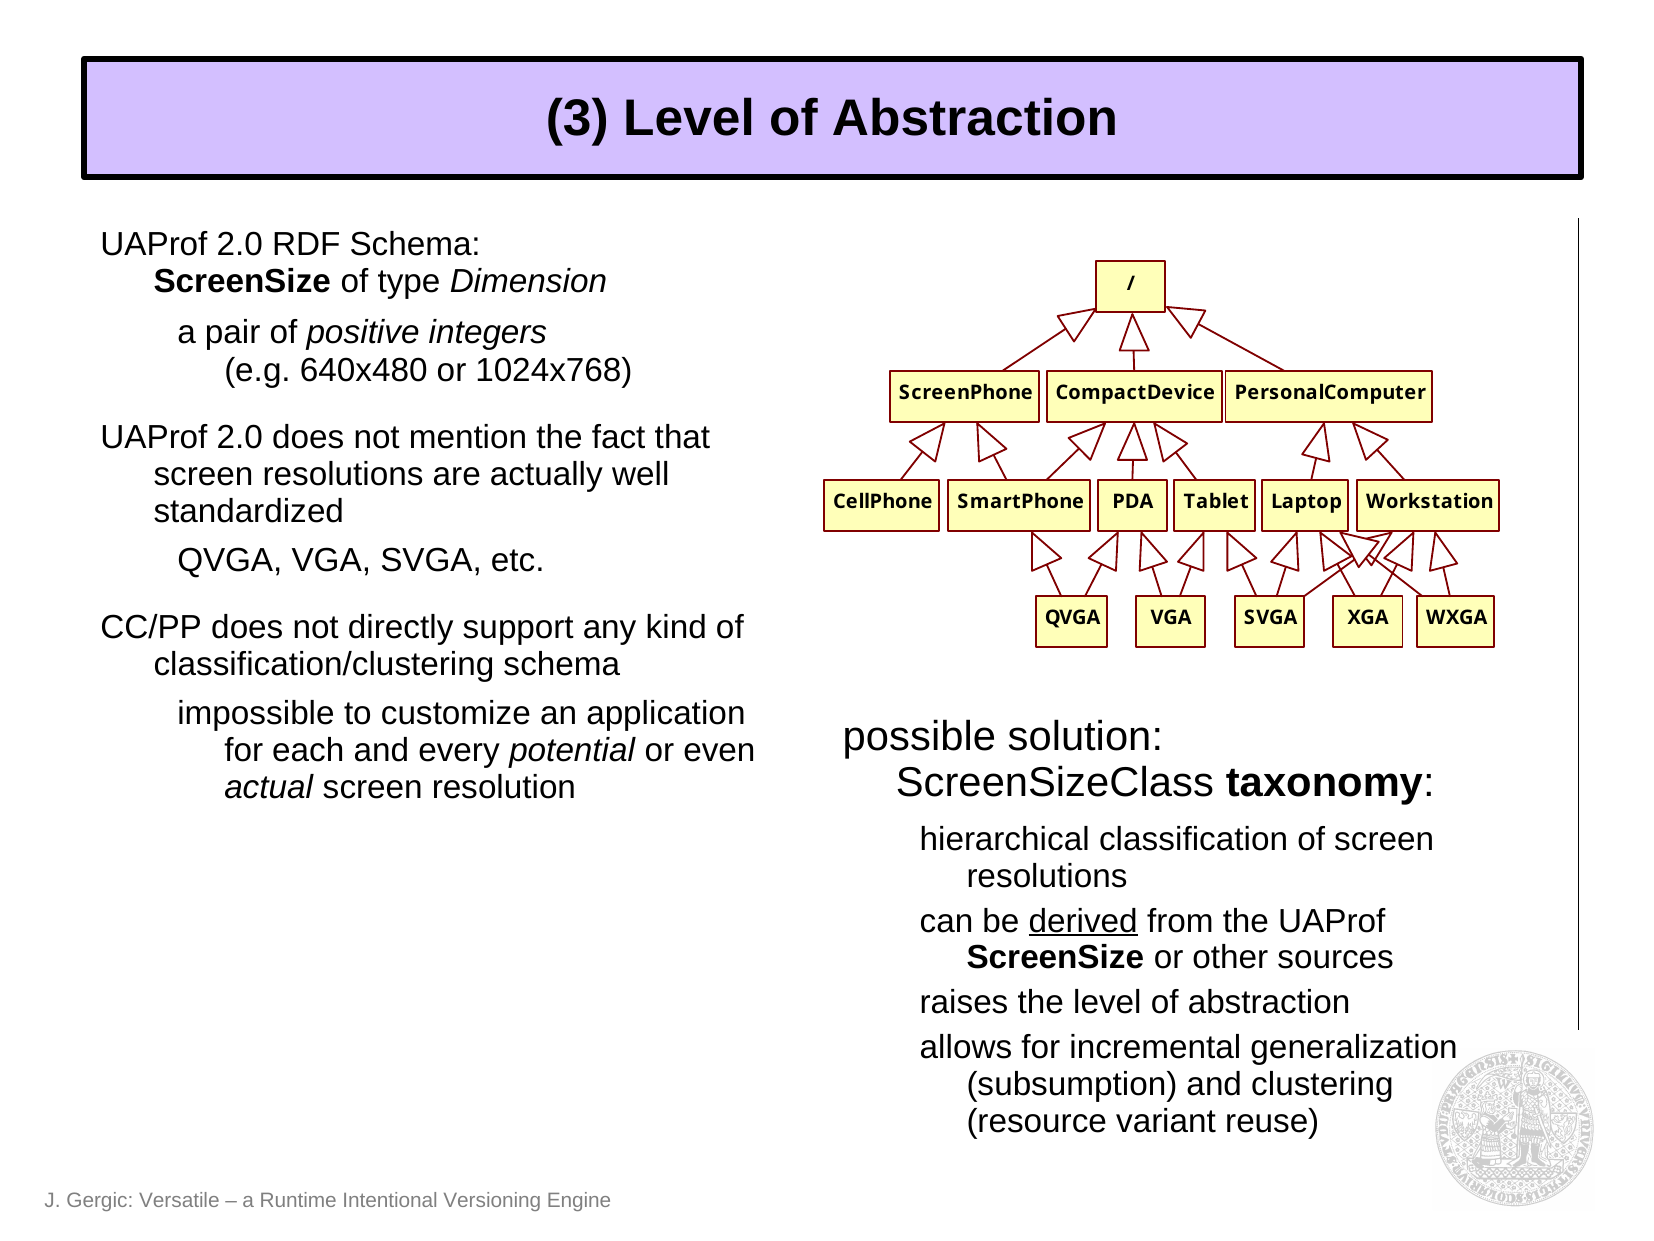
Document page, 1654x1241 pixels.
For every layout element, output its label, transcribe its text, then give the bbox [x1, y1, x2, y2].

list possible solution: ScreenSizeClass taxonomy: hierarchical classification of screen resolutions can be derived from the UAProf ScreenSize or other sources raises the level of abstraction allows for incremental generalization (subsumption) and clustering (resource variant reuse) [825, 712, 1534, 1144]
picture [1432, 1048, 1595, 1211]
title (3) Level of Abstraction [84, 58, 1582, 178]
picture [787, 225, 1538, 686]
list UAProf 2.0 RDF Schema: ScreenSize of type Dimension a pair of positive integers (e.g. 640x480 or 1024x768) UAProf 2.0 does not mention the fact that screen resolutions are actually well standardized QVGA, VGA, SVGA, etc. CC/PP does not directly support any kind of classification/clustering schema impossible to customize an application for each and every potential or even actual screen resolution [82, 225, 792, 863]
